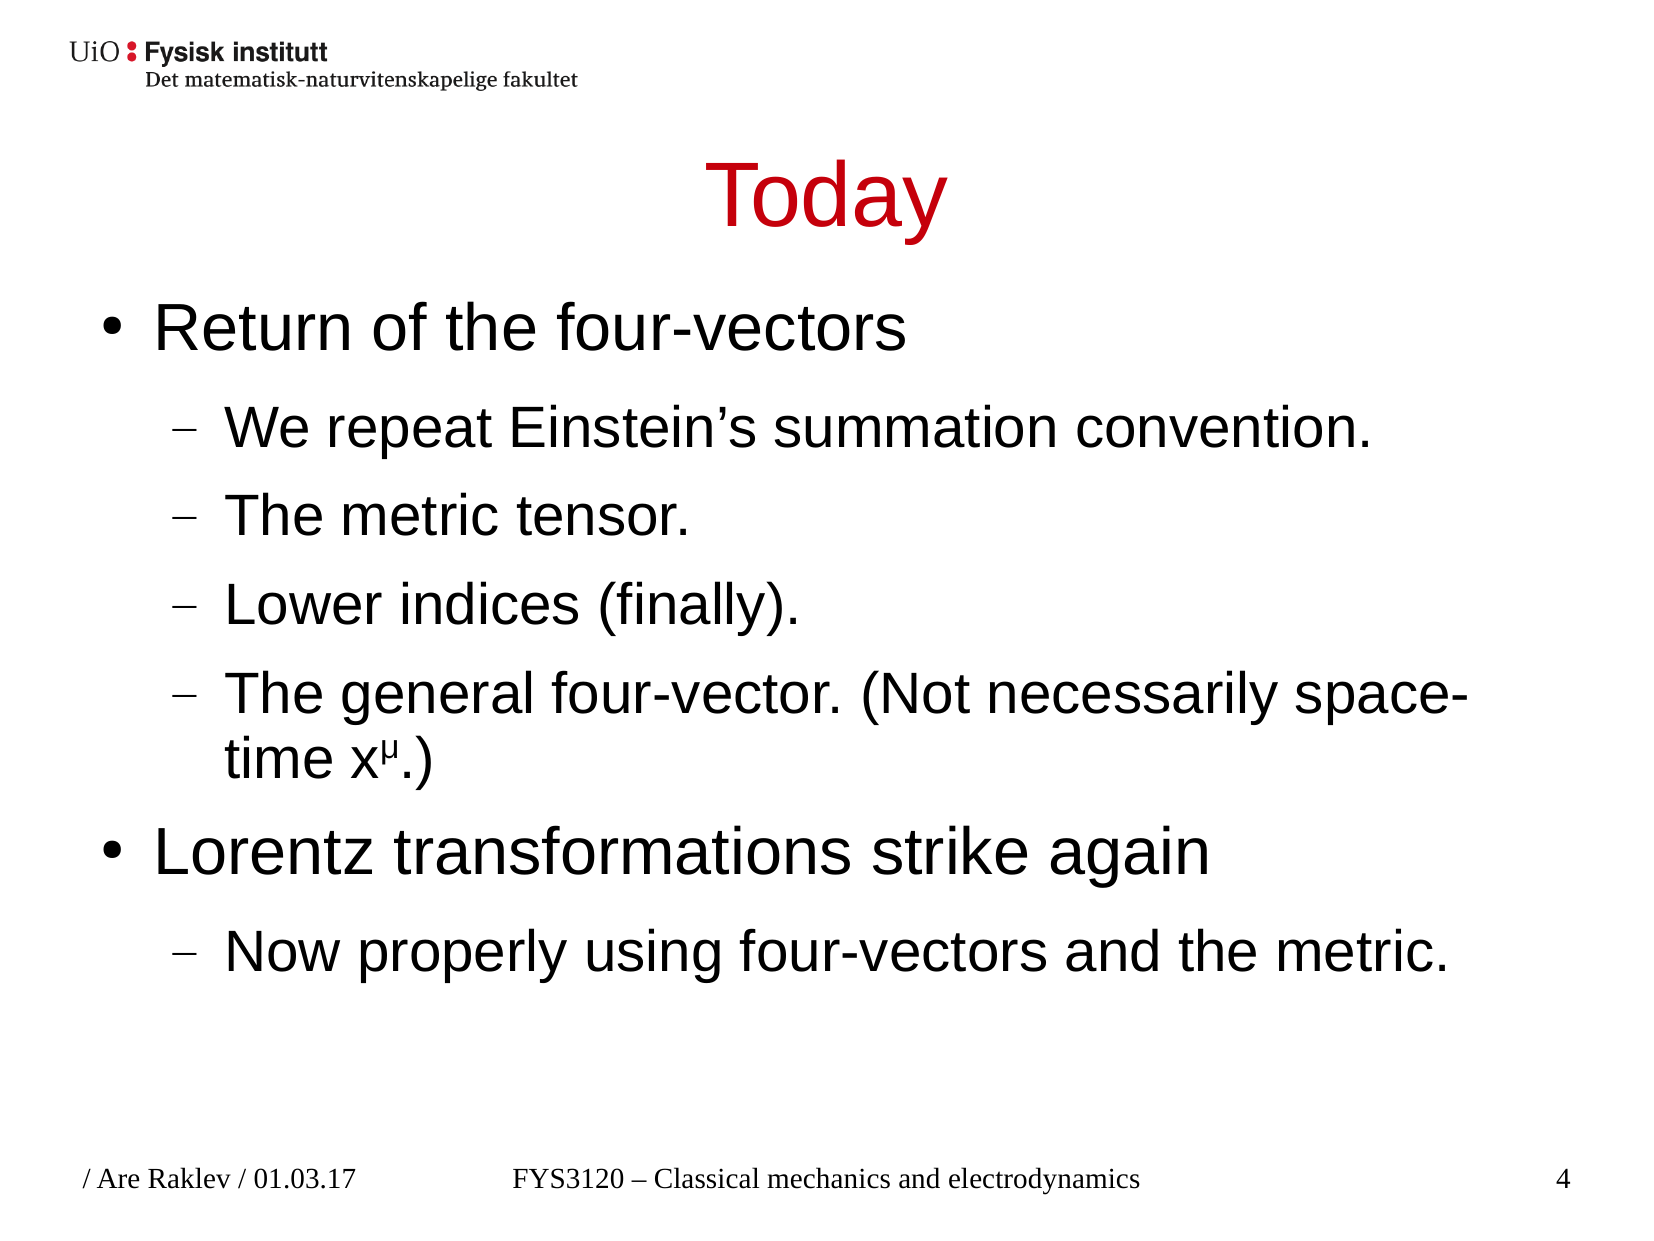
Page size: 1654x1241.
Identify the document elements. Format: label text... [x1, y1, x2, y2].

title Today [82, 90, 1571, 290]
picture [68, 37, 581, 93]
list Return of the four-vectors We repeat Einstein’s summation convention. The metric tensor. Lower indices (finally). The general four-vector. (Not necessarily space-time xμ.) Lorentz transformations strike again Now properly using four-vectors and the metric. [82, 290, 1571, 1094]
